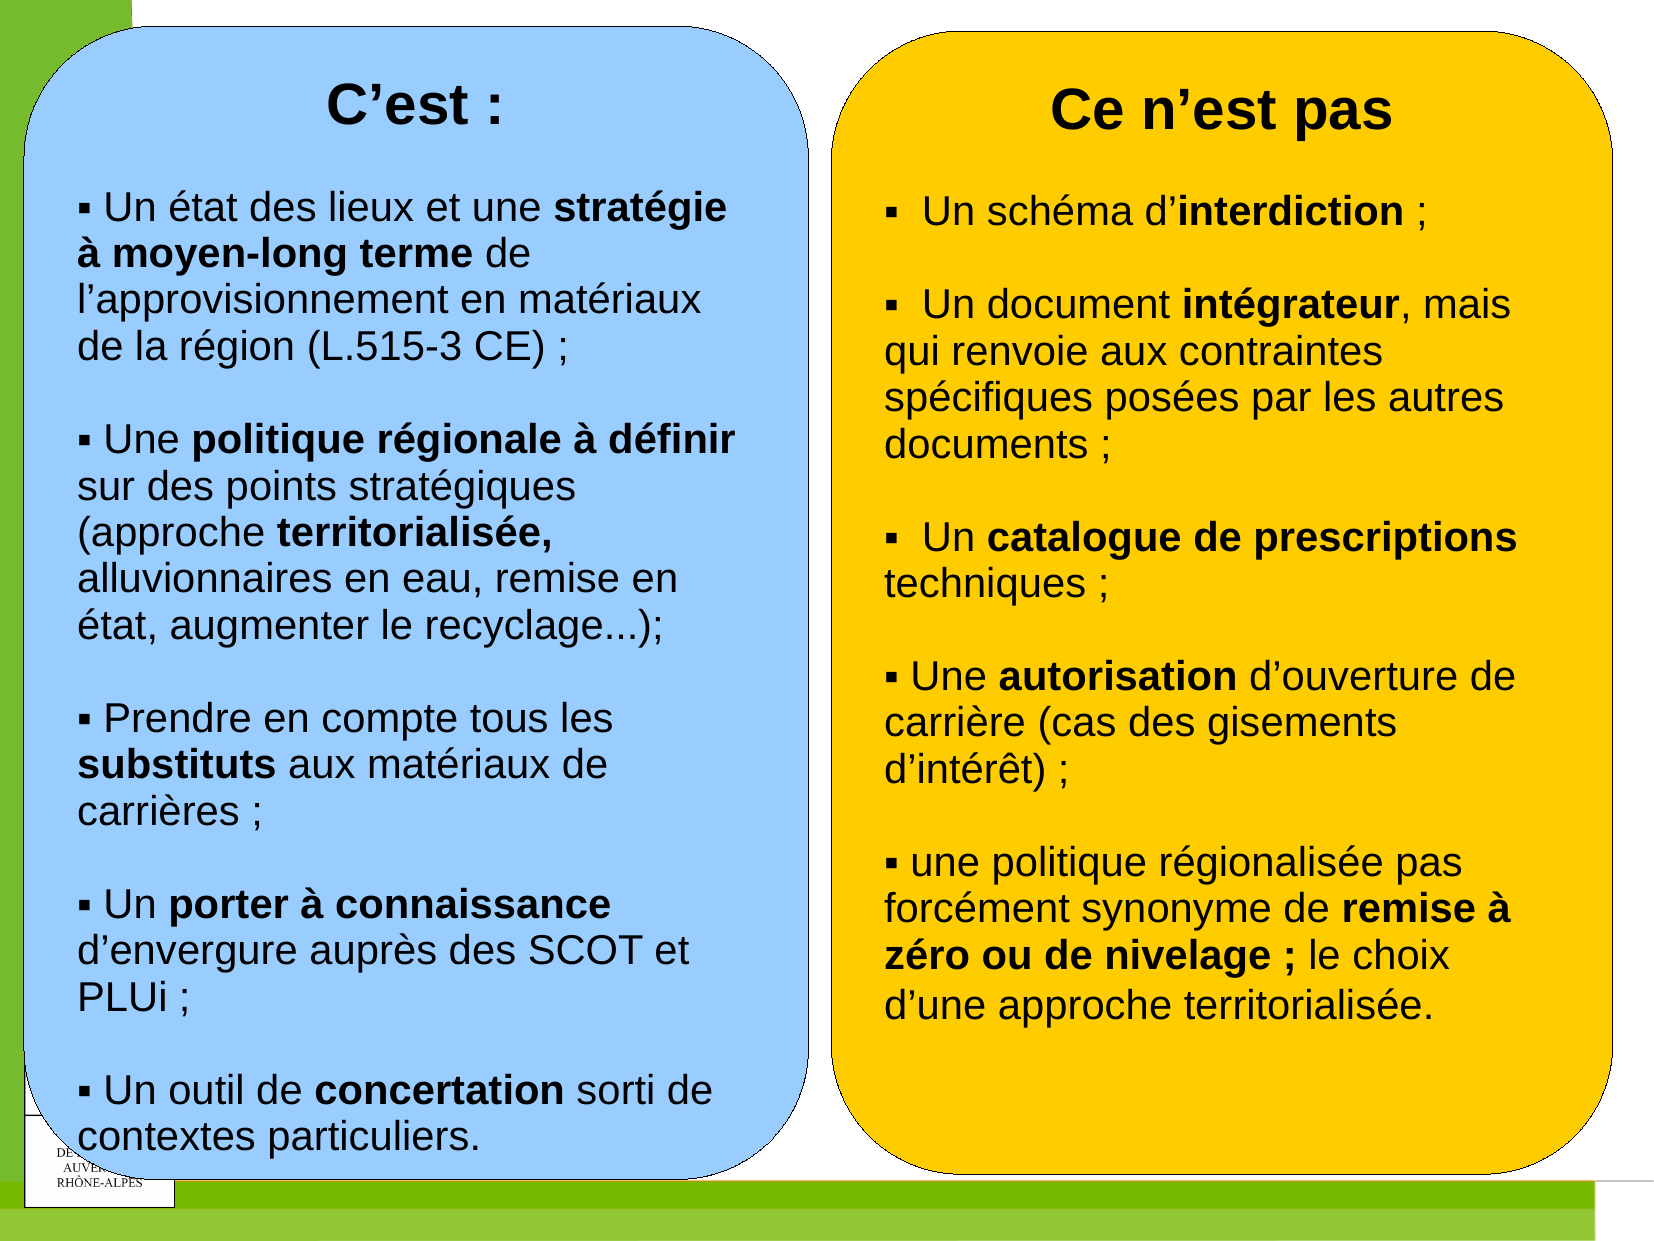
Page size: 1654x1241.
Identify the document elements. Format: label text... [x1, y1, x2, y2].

picture [0, 0, 1654, 1241]
text_box C’est : ▪ Un état des lieux et une stratégie à moyen-long terme de l’approvisionnement en matériaux de la région (L.515-3 CE) ; ▪ Une politique régionale à définir sur des points stratégiques (approche territorialisée, alluvionnaires en eau, remise en état, augmenter le recyclage...); ▪ Prendre en compte tous les substituts aux matériaux de carrières ; ▪ Un porter à connaissance d’envergure auprès des SCOT et PLUi ; ▪ Un outil de concertation sorti de contextes particuliers. [23, 26, 809, 1180]
text_box Ce n’est pas ▪ Un schéma d’interdiction ; ▪ Un document intégrateur, mais qui renvoie aux contraintes spécifiques posées par les autres documents ; ▪ Un catalogue de prescriptions techniques ; ▪ Une autorisation d’ouverture de carrière (cas des gisements d’intérêt) ; ▪ une politique régionalisée pas forcément synonyme de remise à zéro ou de nivelage ; le choix d’une approche territorialisée. [831, 31, 1613, 1175]
